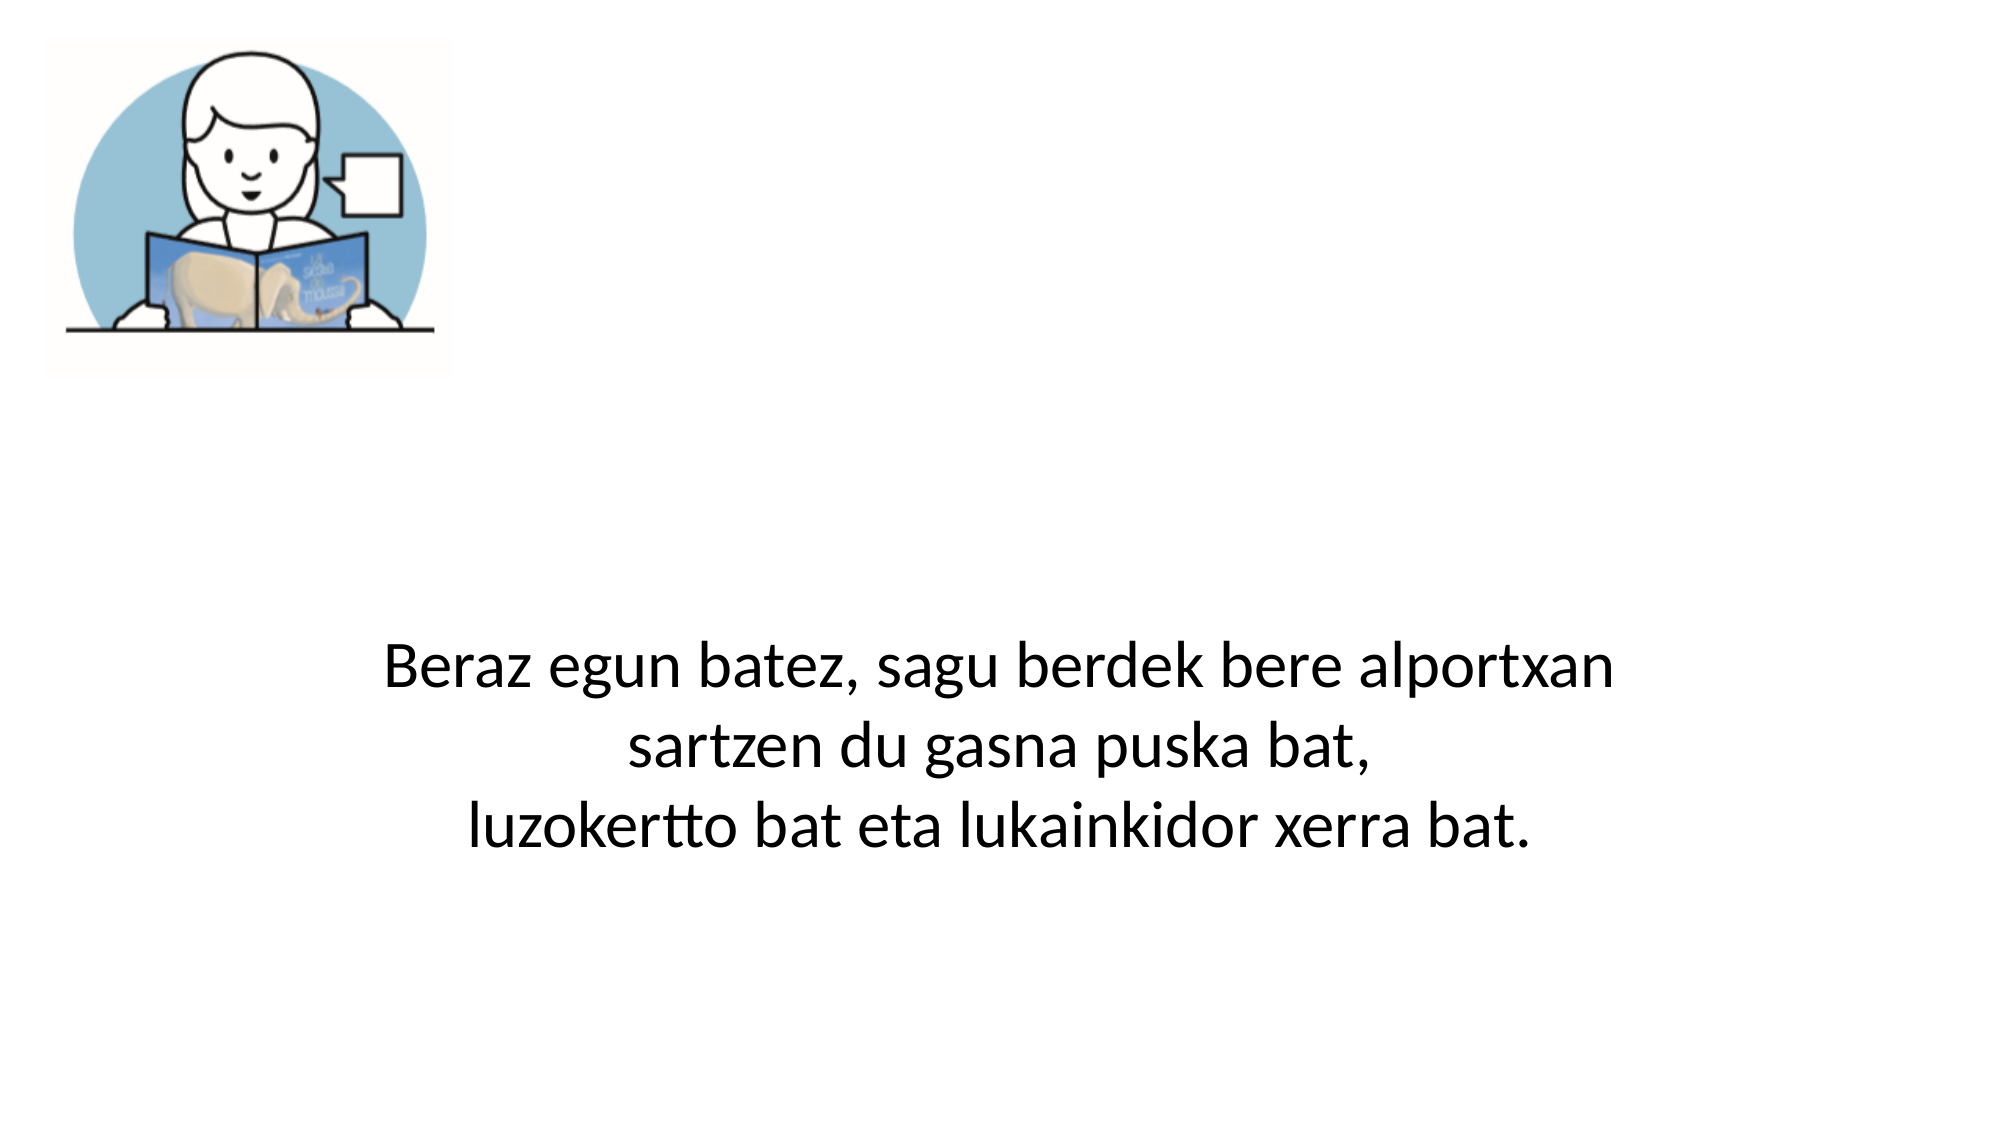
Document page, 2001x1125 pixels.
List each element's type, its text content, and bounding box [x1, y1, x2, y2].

picture [35, 37, 455, 380]
text_box Beraz egun batez, sagu berdek bere alportxan sartzen du gasna puska bat, luzokertto bat eta lukainkidor xerra bat. [139, 613, 1861, 869]
